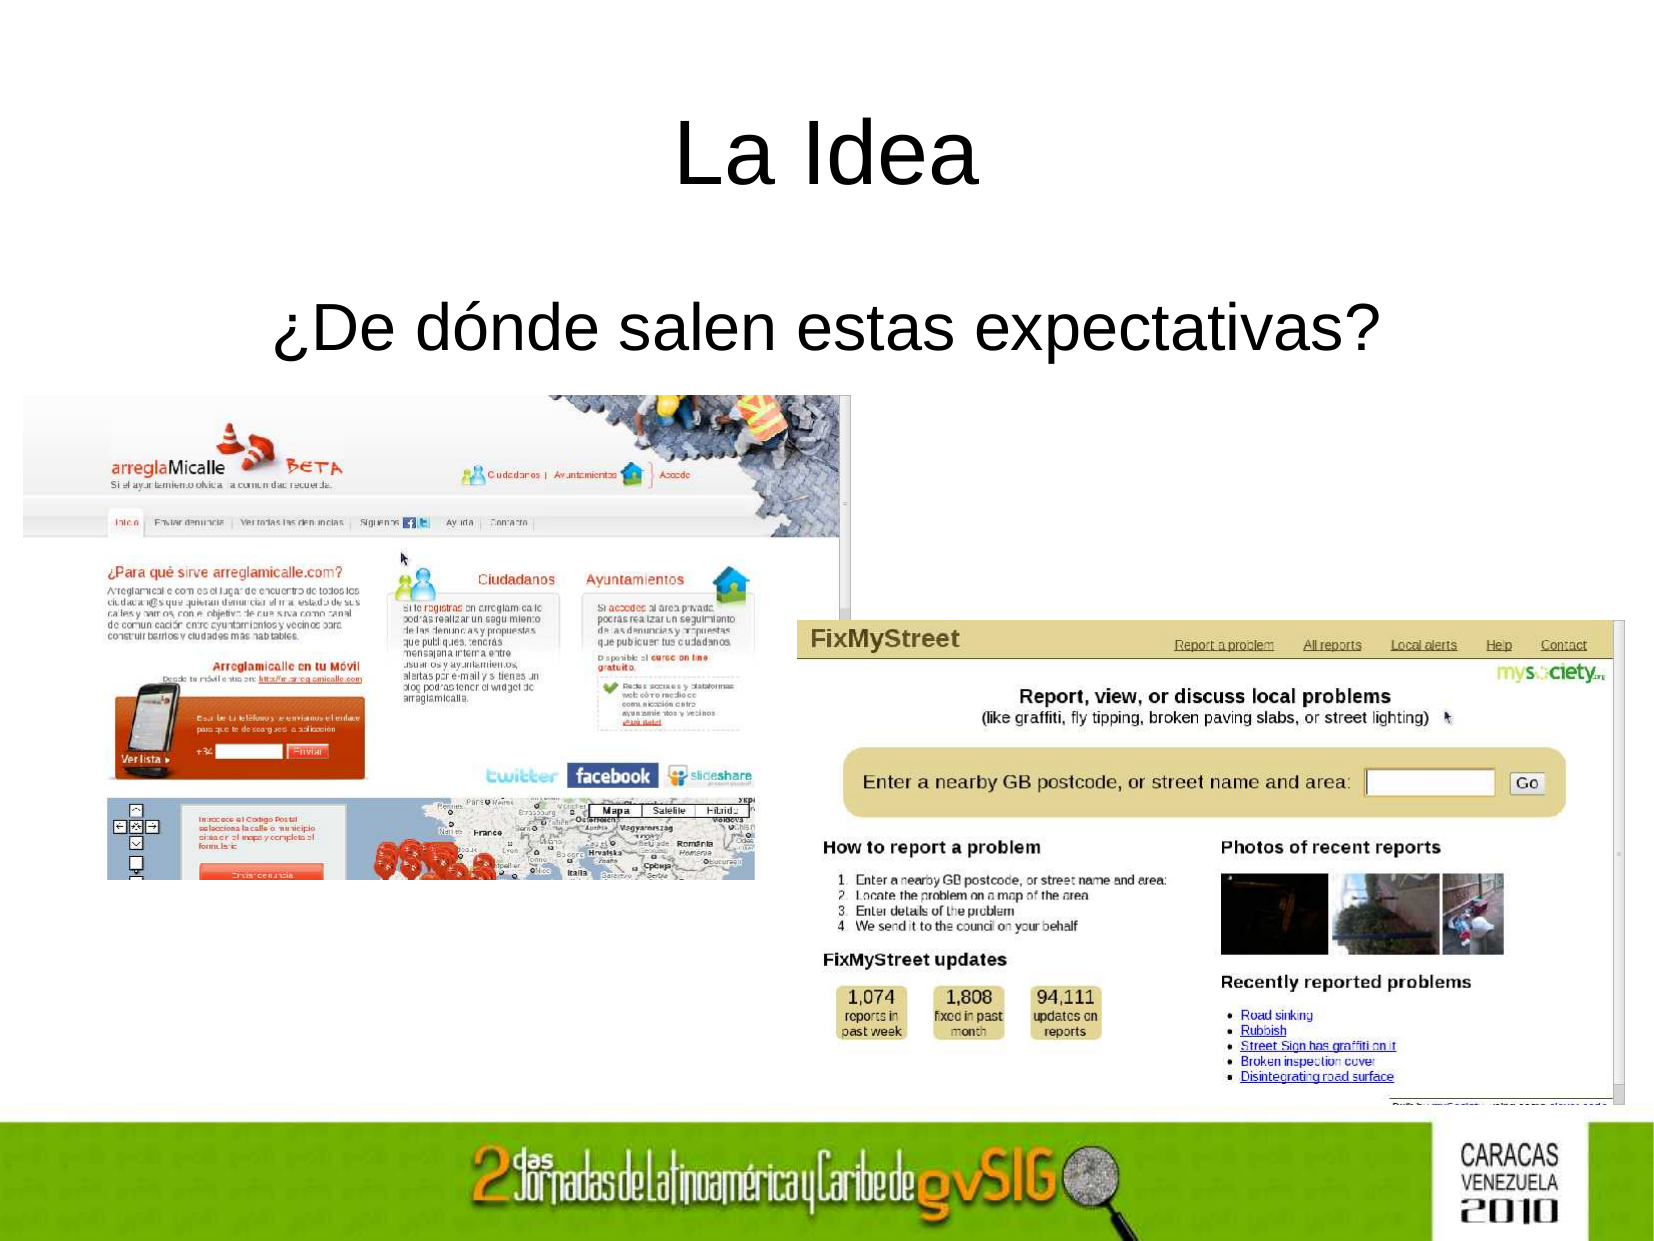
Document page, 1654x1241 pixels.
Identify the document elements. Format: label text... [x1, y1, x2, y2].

title La Idea [82, 49, 1571, 257]
list ¿De dónde salen estas expectativas? [82, 880, 1571, 1109]
picture [0, 0, 1654, 1241]
list ¿De dónde salen estas expectativas? [82, 290, 1571, 620]
